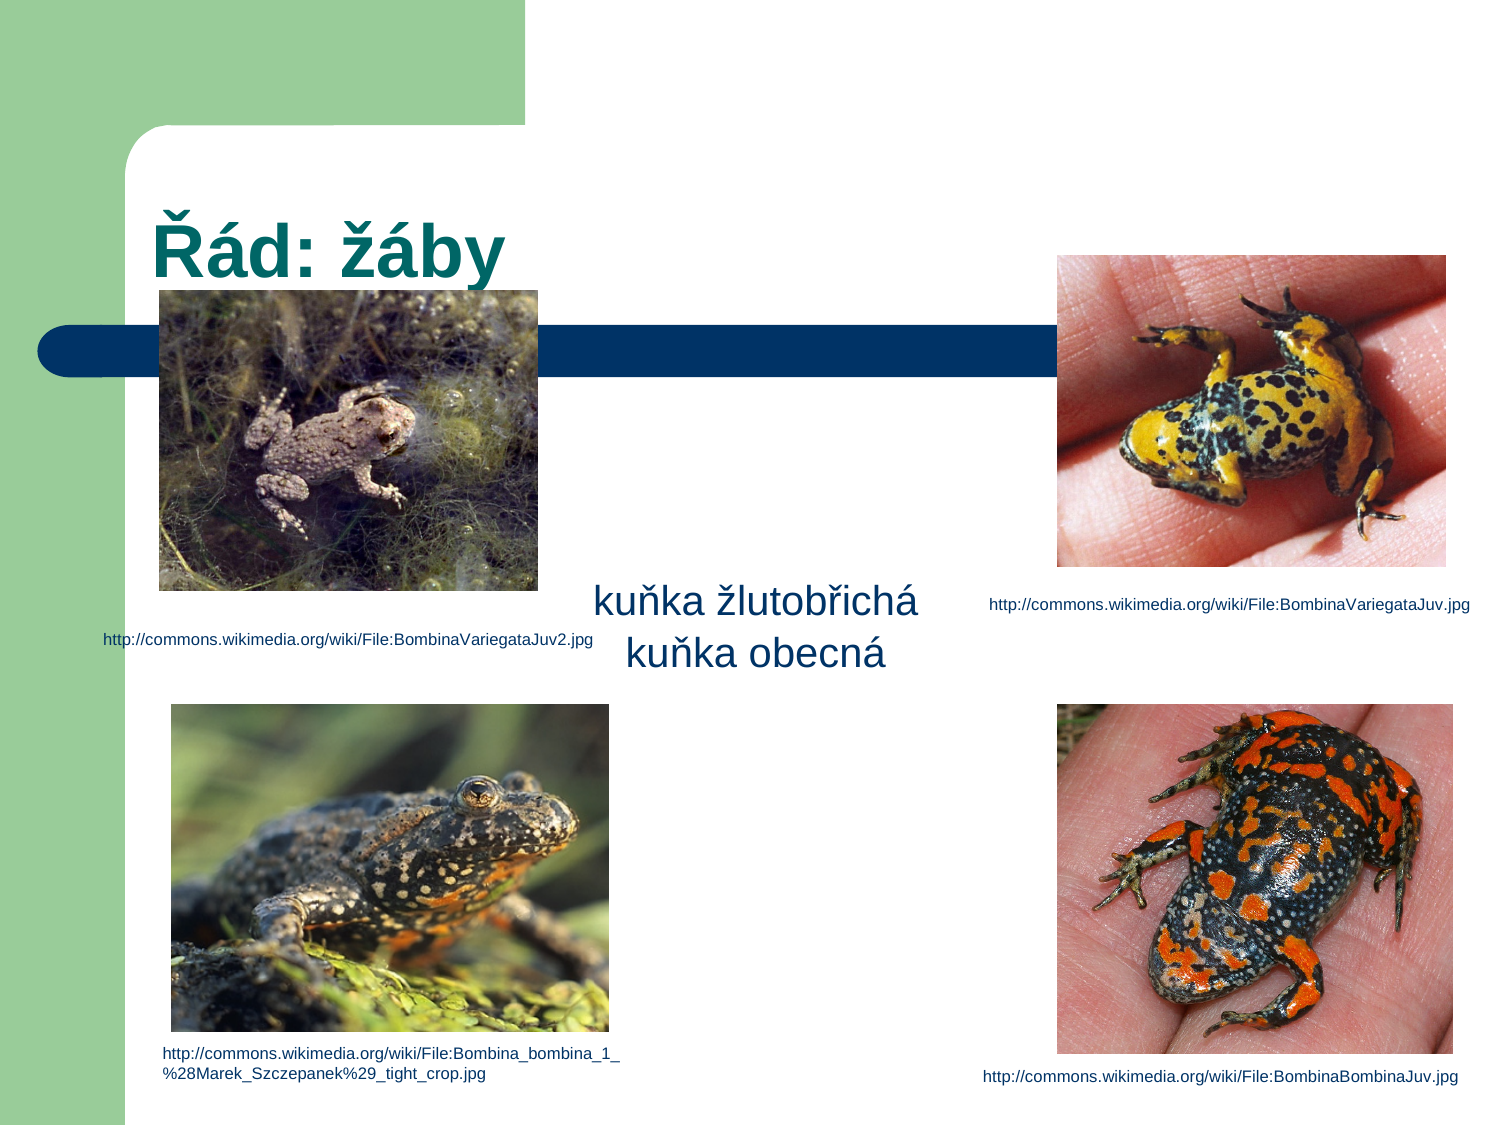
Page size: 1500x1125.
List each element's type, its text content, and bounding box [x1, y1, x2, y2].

list kuňka žlutobřichá kuňka obecná [549, 574, 963, 716]
title Řád: žáby [136, 136, 1414, 301]
picture [159, 290, 538, 591]
text_box http://commons.wikimedia.org/wiki/File:Bombina_bombina_1_%28Marek_Szczepanek%29_tight_crop.jpg [147, 1034, 739, 1091]
text_box http://commons.wikimedia.org/wiki/File:BombinaBombinaJuv.jpg [968, 1058, 1500, 1094]
picture [1057, 255, 1446, 567]
text_box http://commons.wikimedia.org/wiki/File:BombinaVariegataJuv.jpg [974, 586, 1500, 622]
text_box http://commons.wikimedia.org/wiki/File:BombinaVariegataJuv2.jpg [88, 621, 632, 657]
picture [171, 704, 609, 1033]
picture [1057, 704, 1453, 1054]
